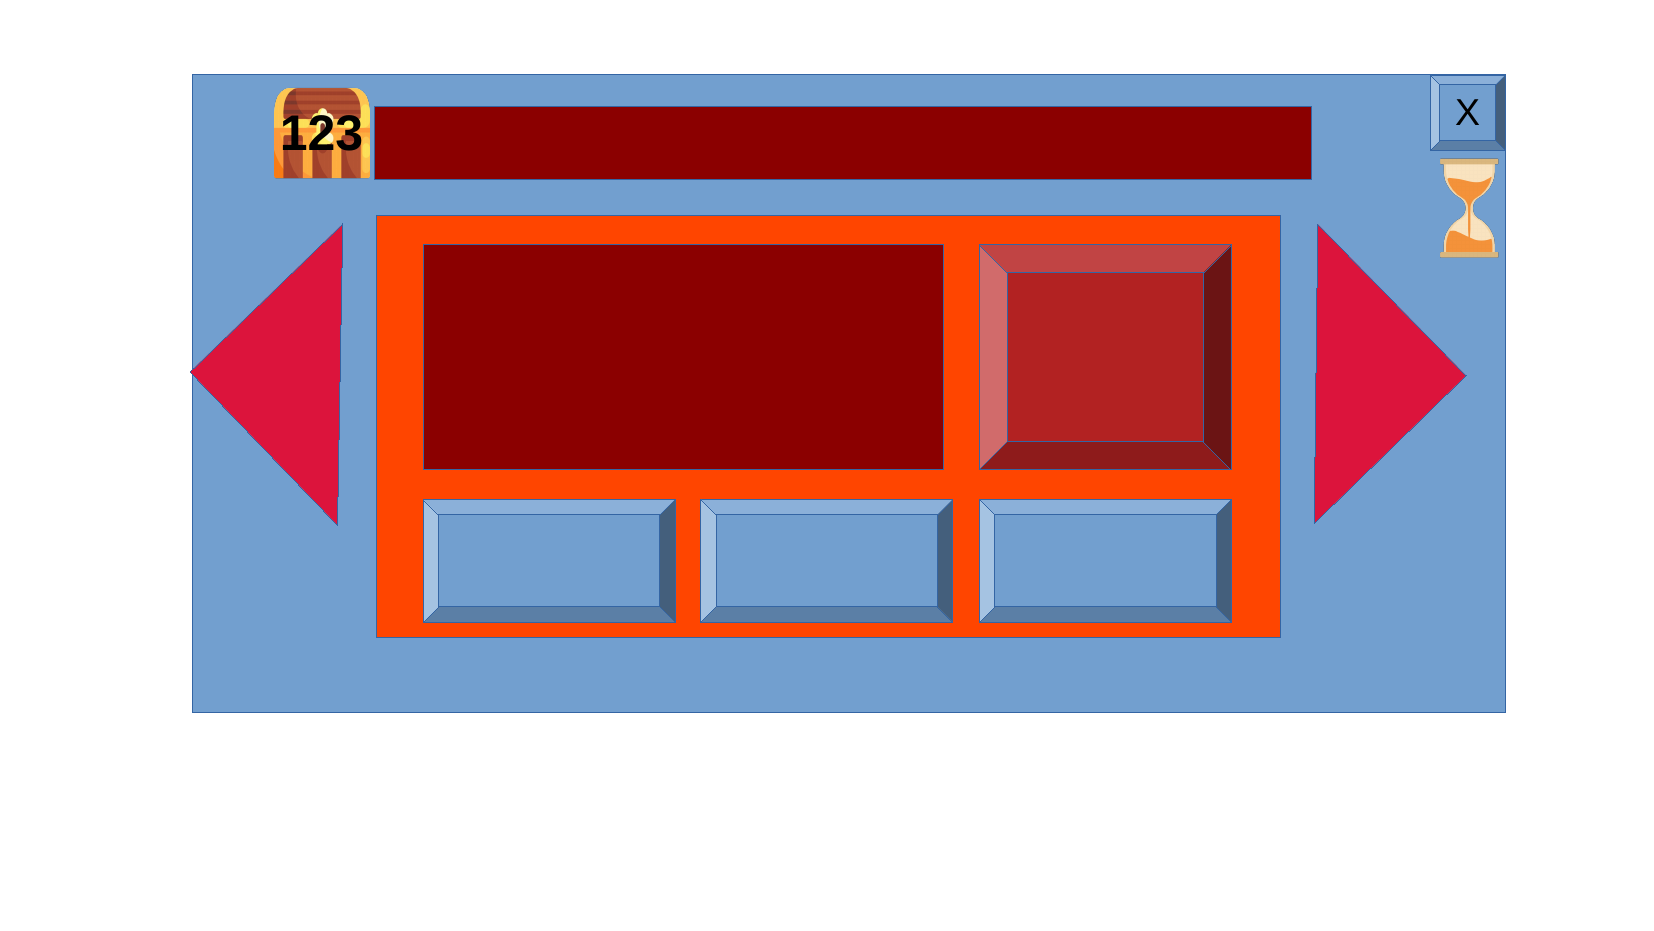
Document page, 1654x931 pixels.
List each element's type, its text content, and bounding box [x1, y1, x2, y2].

picture [1399, 133, 1544, 278]
text_box [190, 74, 1506, 713]
picture [274, 74, 370, 192]
text_box X [1440, 85, 1495, 133]
